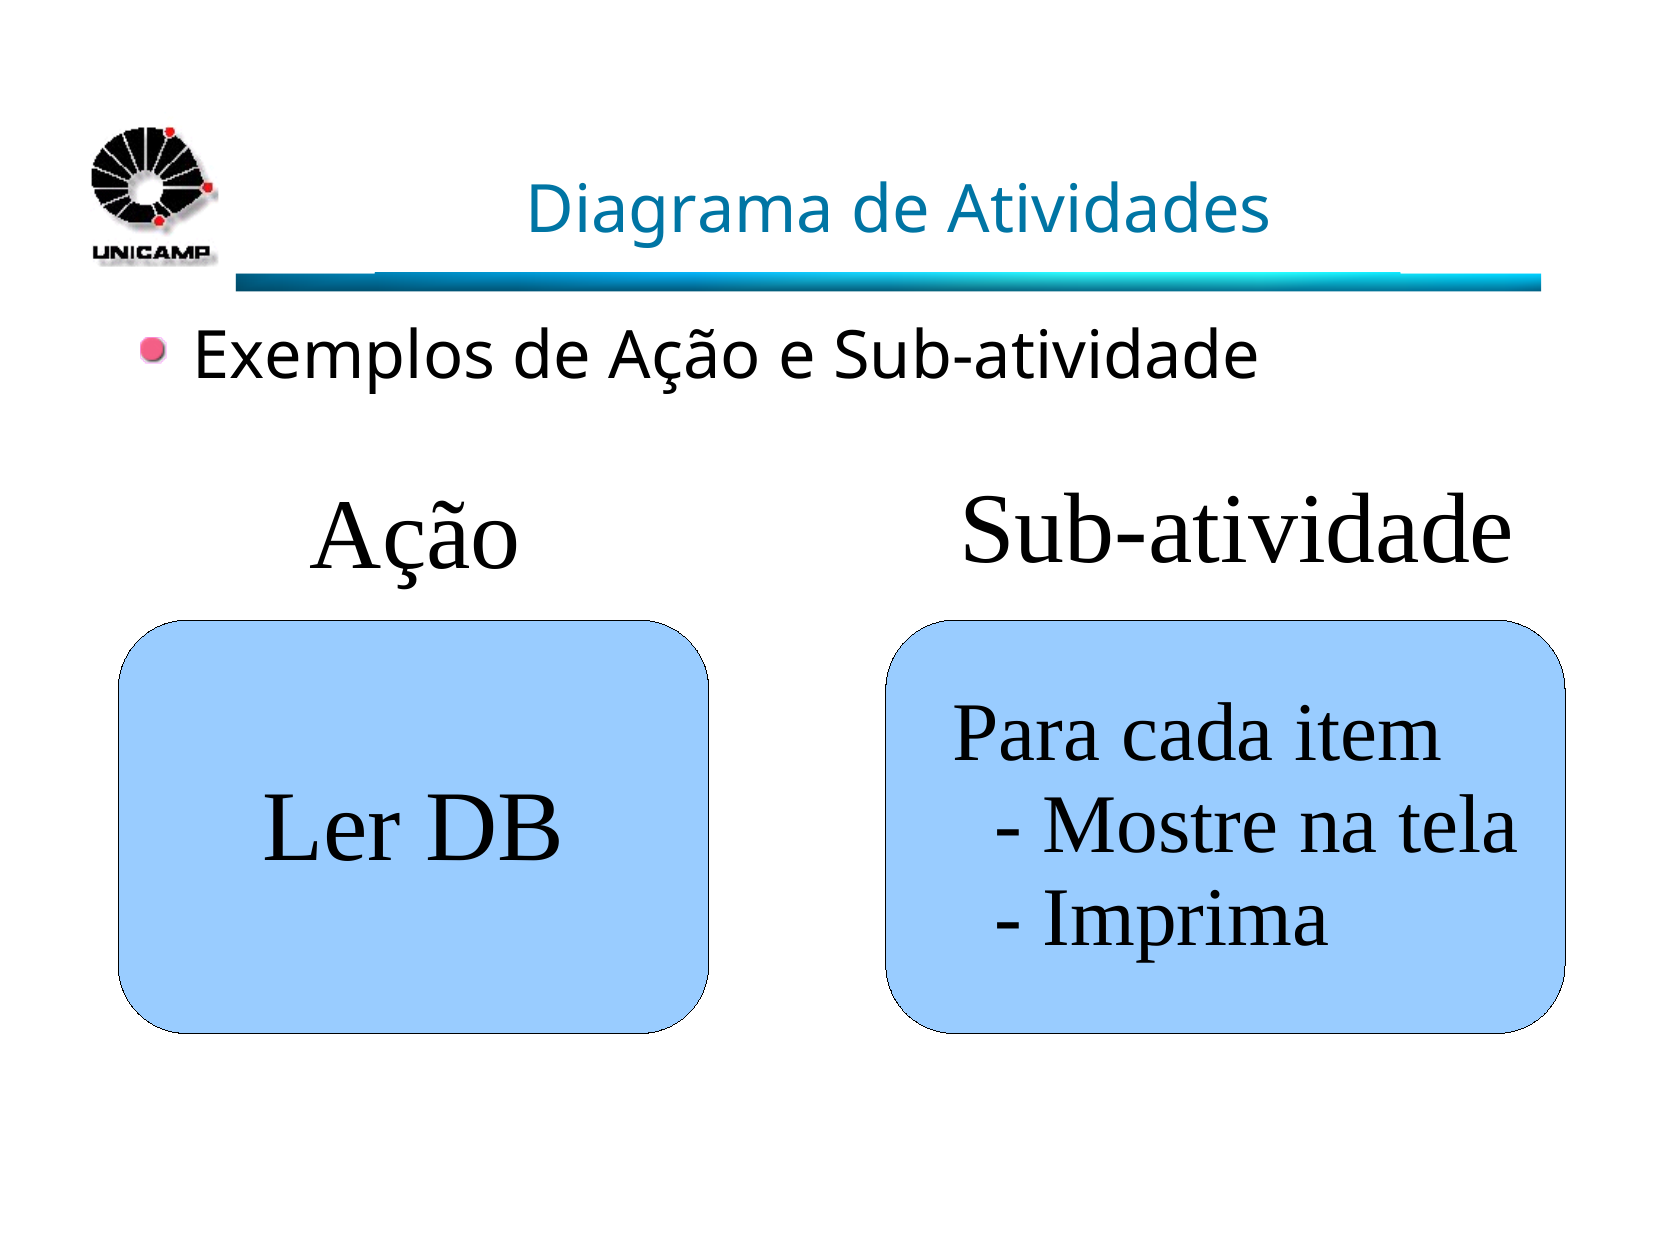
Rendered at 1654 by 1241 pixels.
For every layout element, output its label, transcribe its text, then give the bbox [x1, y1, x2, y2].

text_box Ação [295, 472, 537, 602]
text_box Para cada item - Mostre na tela - Imprima [937, 679, 1535, 971]
text_box [885, 620, 1566, 1034]
text_box Sub-atividade [944, 466, 1531, 593]
picture [125, 272, 1654, 295]
title Diagrama de Atividades [264, 42, 1534, 250]
list Exemplos de Ação e Sub-atividade [121, 309, 1534, 473]
text_box Ler DB [118, 620, 709, 1034]
